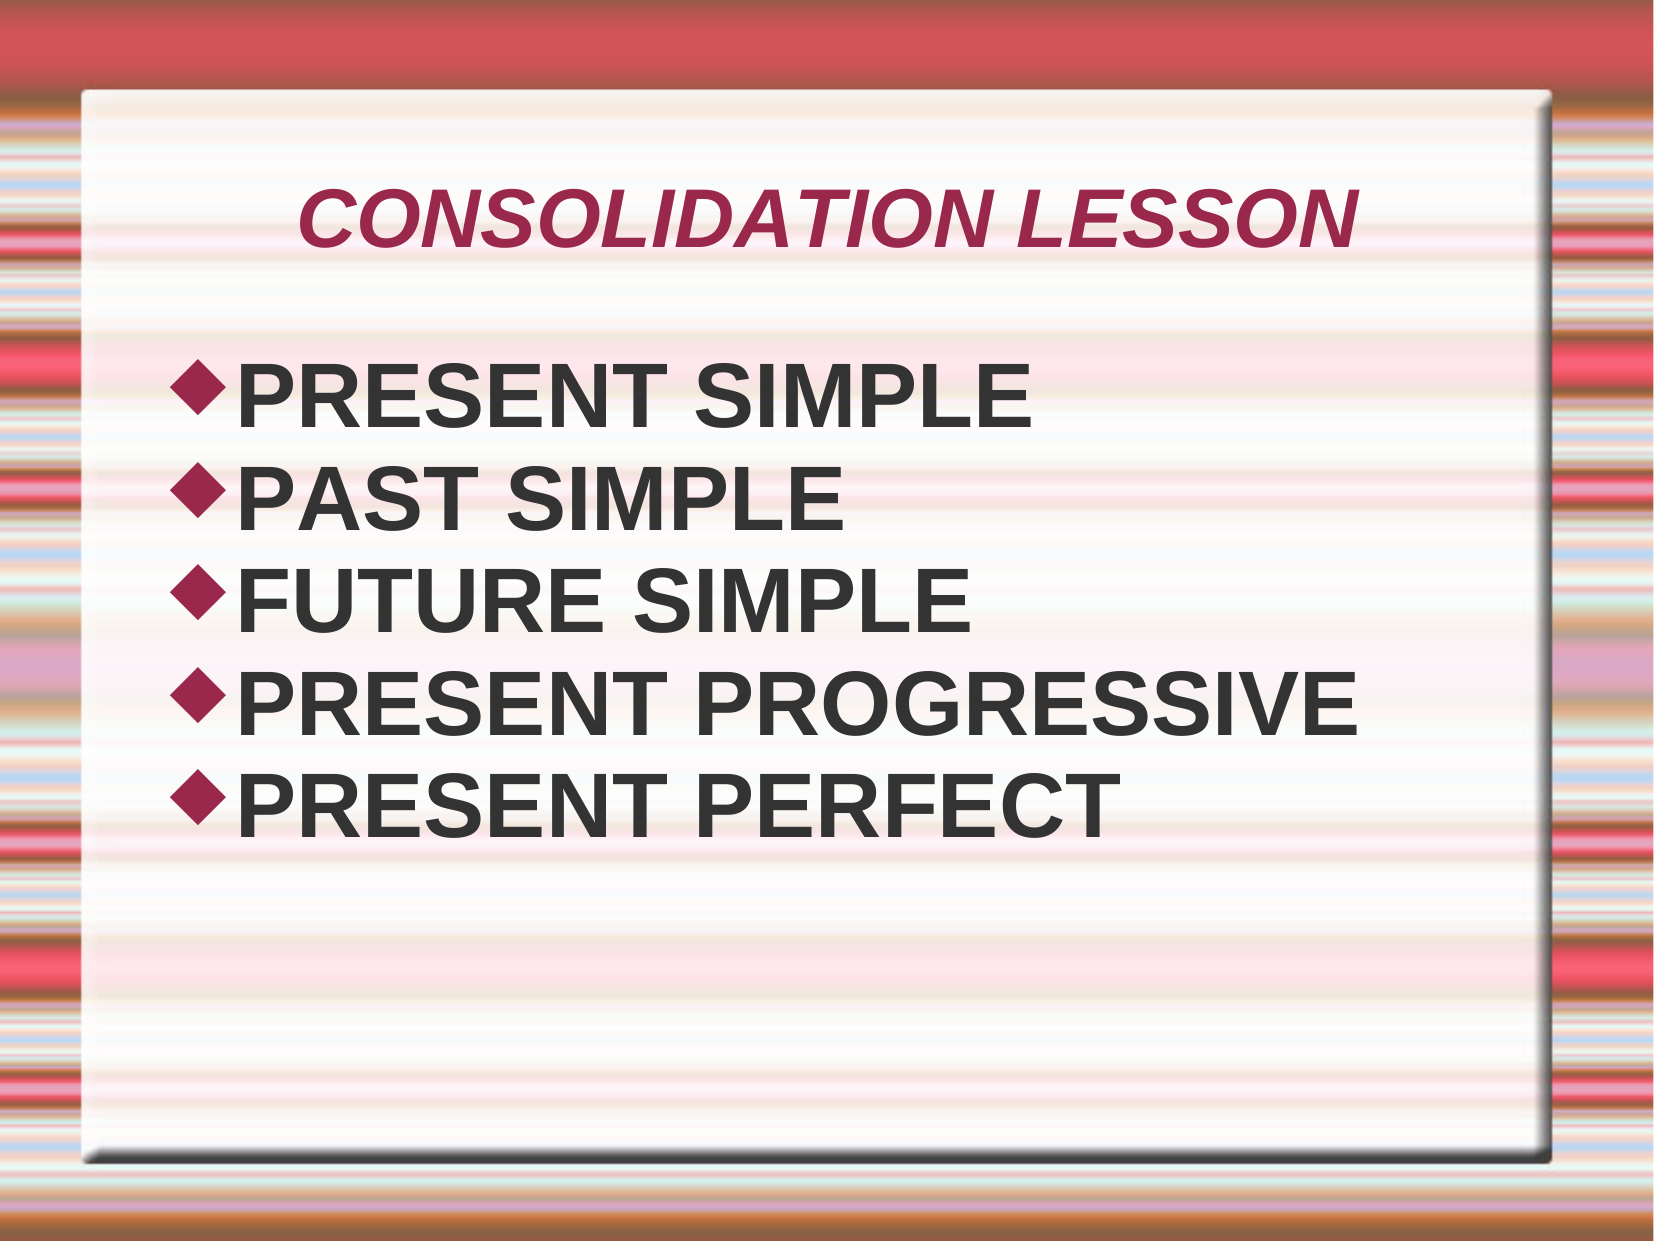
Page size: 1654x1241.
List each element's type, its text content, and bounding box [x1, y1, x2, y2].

picture [0, 0, 1654, 1241]
title CONSOLIDATION LESSON [121, 114, 1534, 322]
list PRESENT SIMPLE PAST SIMPLE FUTURE SIMPLE PRESENT PROGRESSIVE PRESENT PERFECT [152, 344, 1534, 1127]
